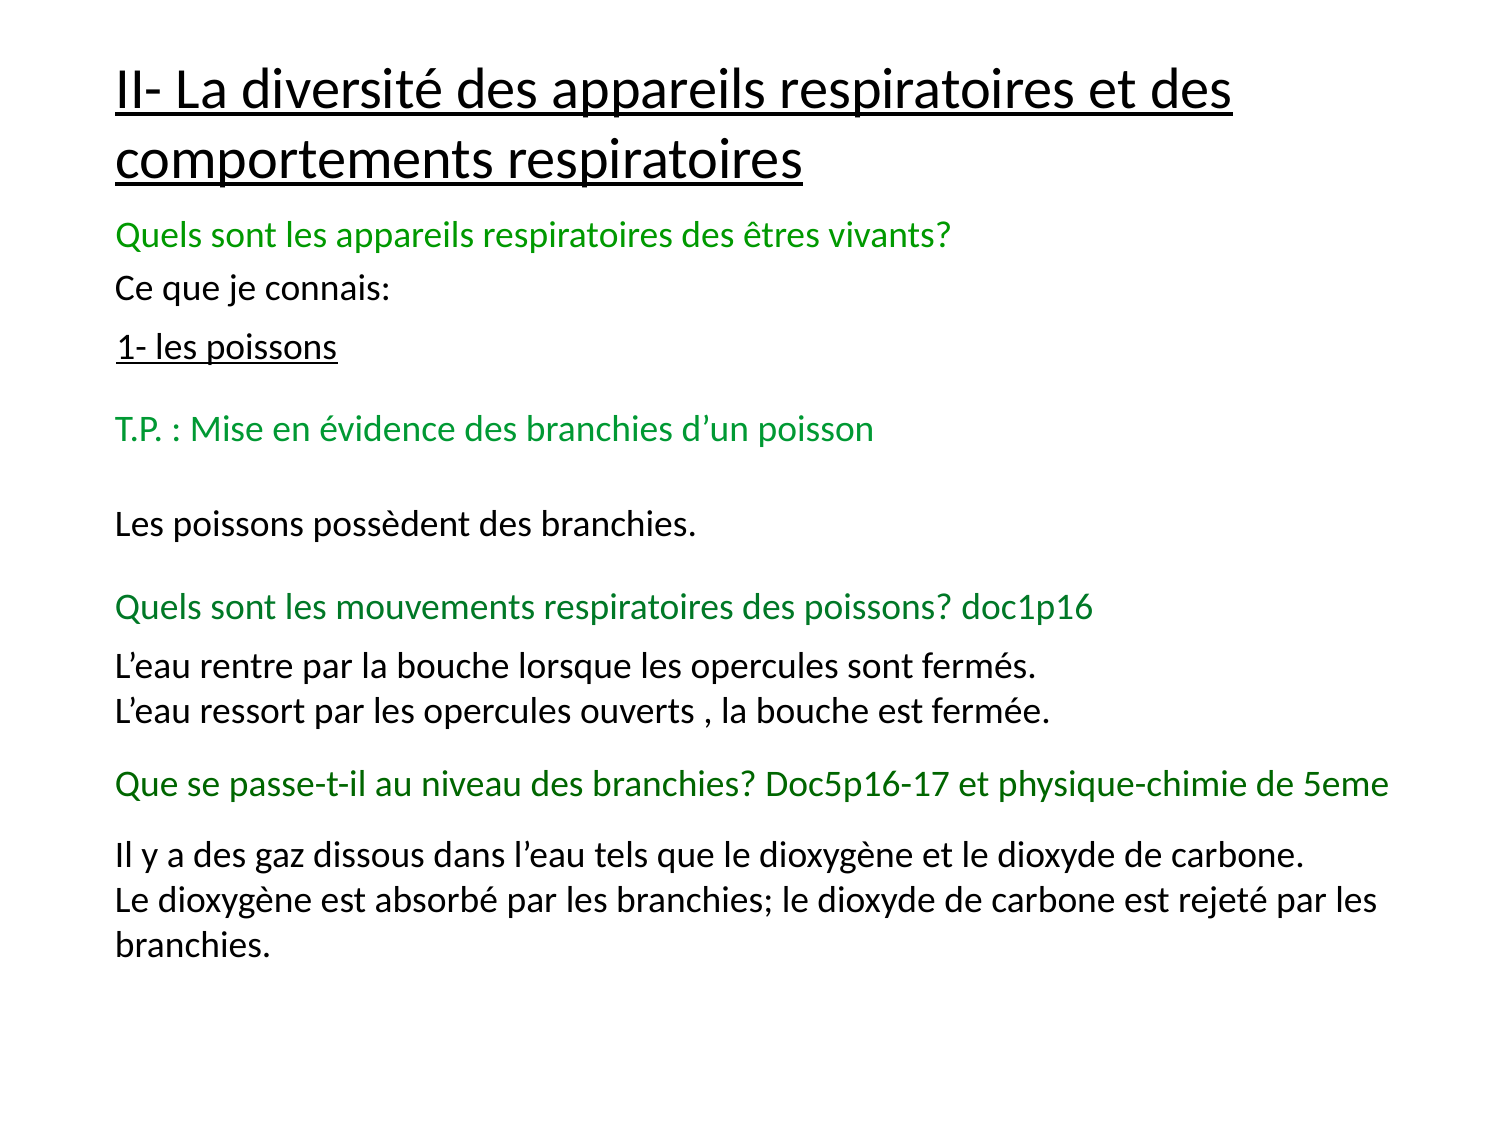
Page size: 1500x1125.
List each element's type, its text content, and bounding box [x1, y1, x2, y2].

text_box Que se passe-t-il au niveau des branchies? Doc5p16-17 et physique-chimie de 5eme [100, 751, 1465, 1125]
text_box Ce que je connais: [100, 255, 1412, 316]
text_box Quels sont les mouvements respiratoires des poissons? doc1p16 [100, 574, 1400, 635]
text_box Quels sont les appareils respiratoires des êtres vivants? [100, 202, 1459, 285]
text_box L’eau rentre par la bouche lorsque les opercules sont fermés. L’eau ressort par les opercules ouverts , la bouche est fermée. [100, 633, 1388, 739]
text_box II- La diversité des appareils respiratoires et des comportements respiratoires [100, 42, 1483, 138]
text_box Les poissons possèdent des branchies. [100, 491, 1424, 552]
text_box 1- les poissons [101, 314, 353, 375]
text_box T.P. : Mise en évidence des branchies d’un poisson [100, 397, 939, 457]
text_box Il y a des gaz dissous dans l’eau tels que le dioxygène et le dioxyde de carbone. Le dioxygène est absorbé par les branchies; le dioxyde de carbone est rejeté par les branchies. [100, 822, 1436, 973]
